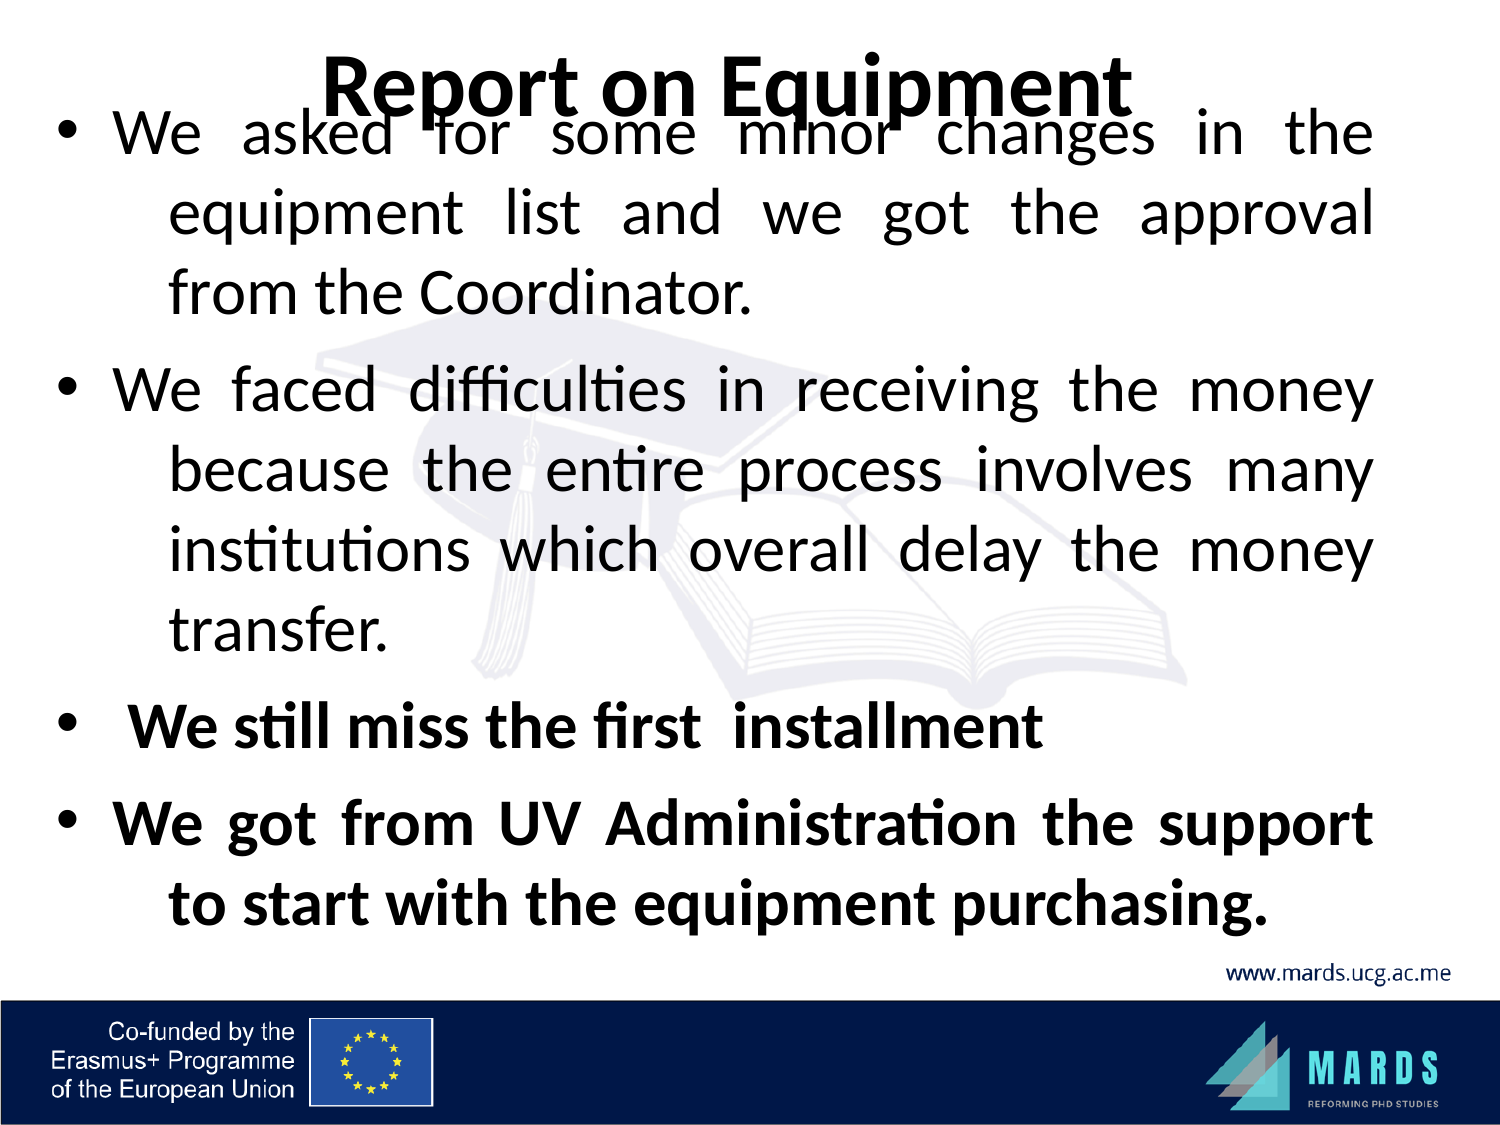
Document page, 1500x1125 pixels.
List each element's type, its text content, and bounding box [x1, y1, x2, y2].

title Report on Equipment [84, 17, 1372, 80]
list We asked for some minor changes in the equipment list and we got the approval from the Coordinator. We faced difficulties in receiving the money because the entire process involves many institutions which overall delay the money transfer. We still miss the first installment We got from UV Administration the support to start with the equipment purchasing. [40, 80, 1391, 986]
